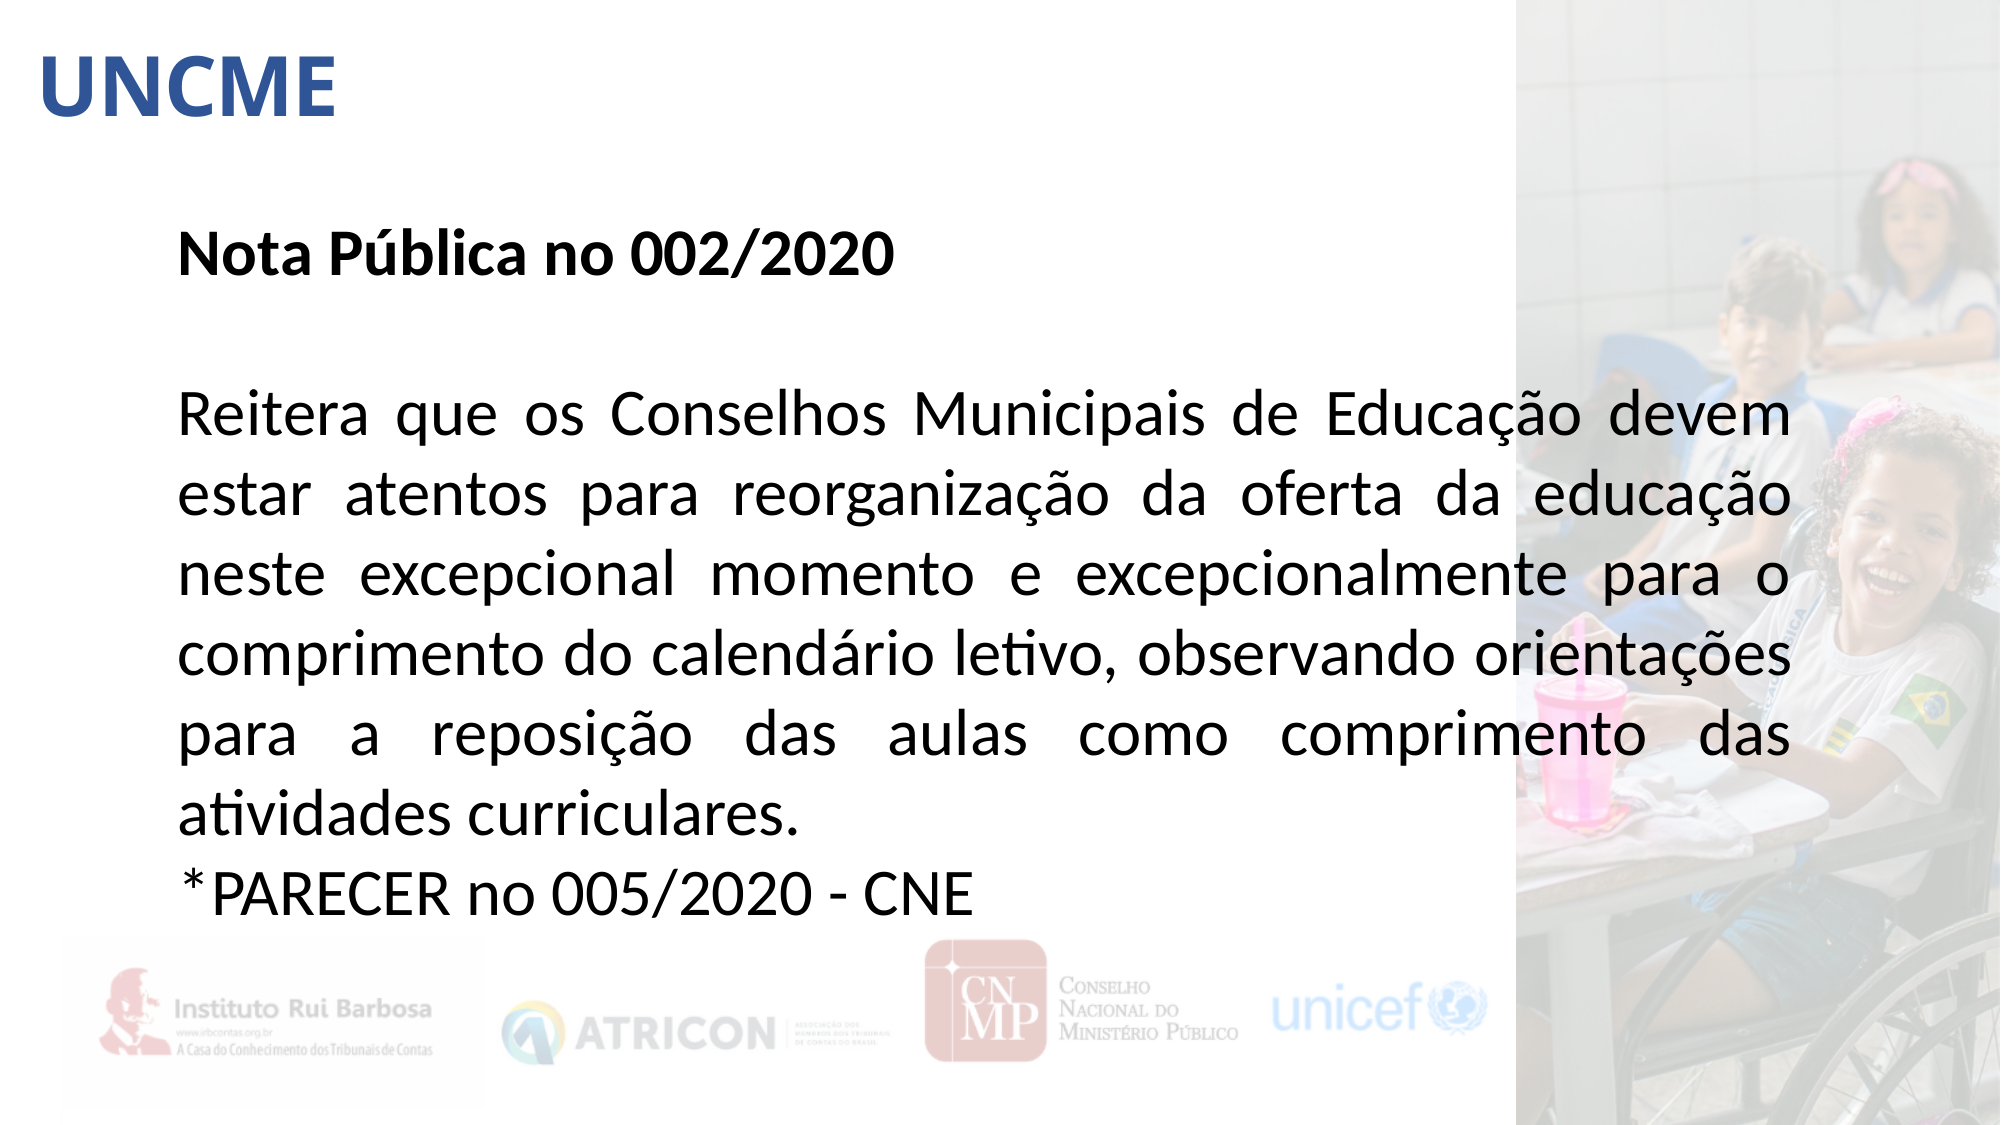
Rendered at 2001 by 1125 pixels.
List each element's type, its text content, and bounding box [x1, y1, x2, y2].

text_box Nota Pública no 002/2020 Reitera que os Conselhos Municipais de Educação devem estar atentos para reorganização da oferta da educação neste excepcional momento e excepcionalmente para o comprimento do calendário letivo, observando orientações para a reposição das aulas como comprimento das atividades curriculares. *PARECER no 005/2020 - CNE [162, 121, 1838, 990]
picture [61, 0, 2000, 1125]
text_box UNCME [21, 25, 1278, 142]
